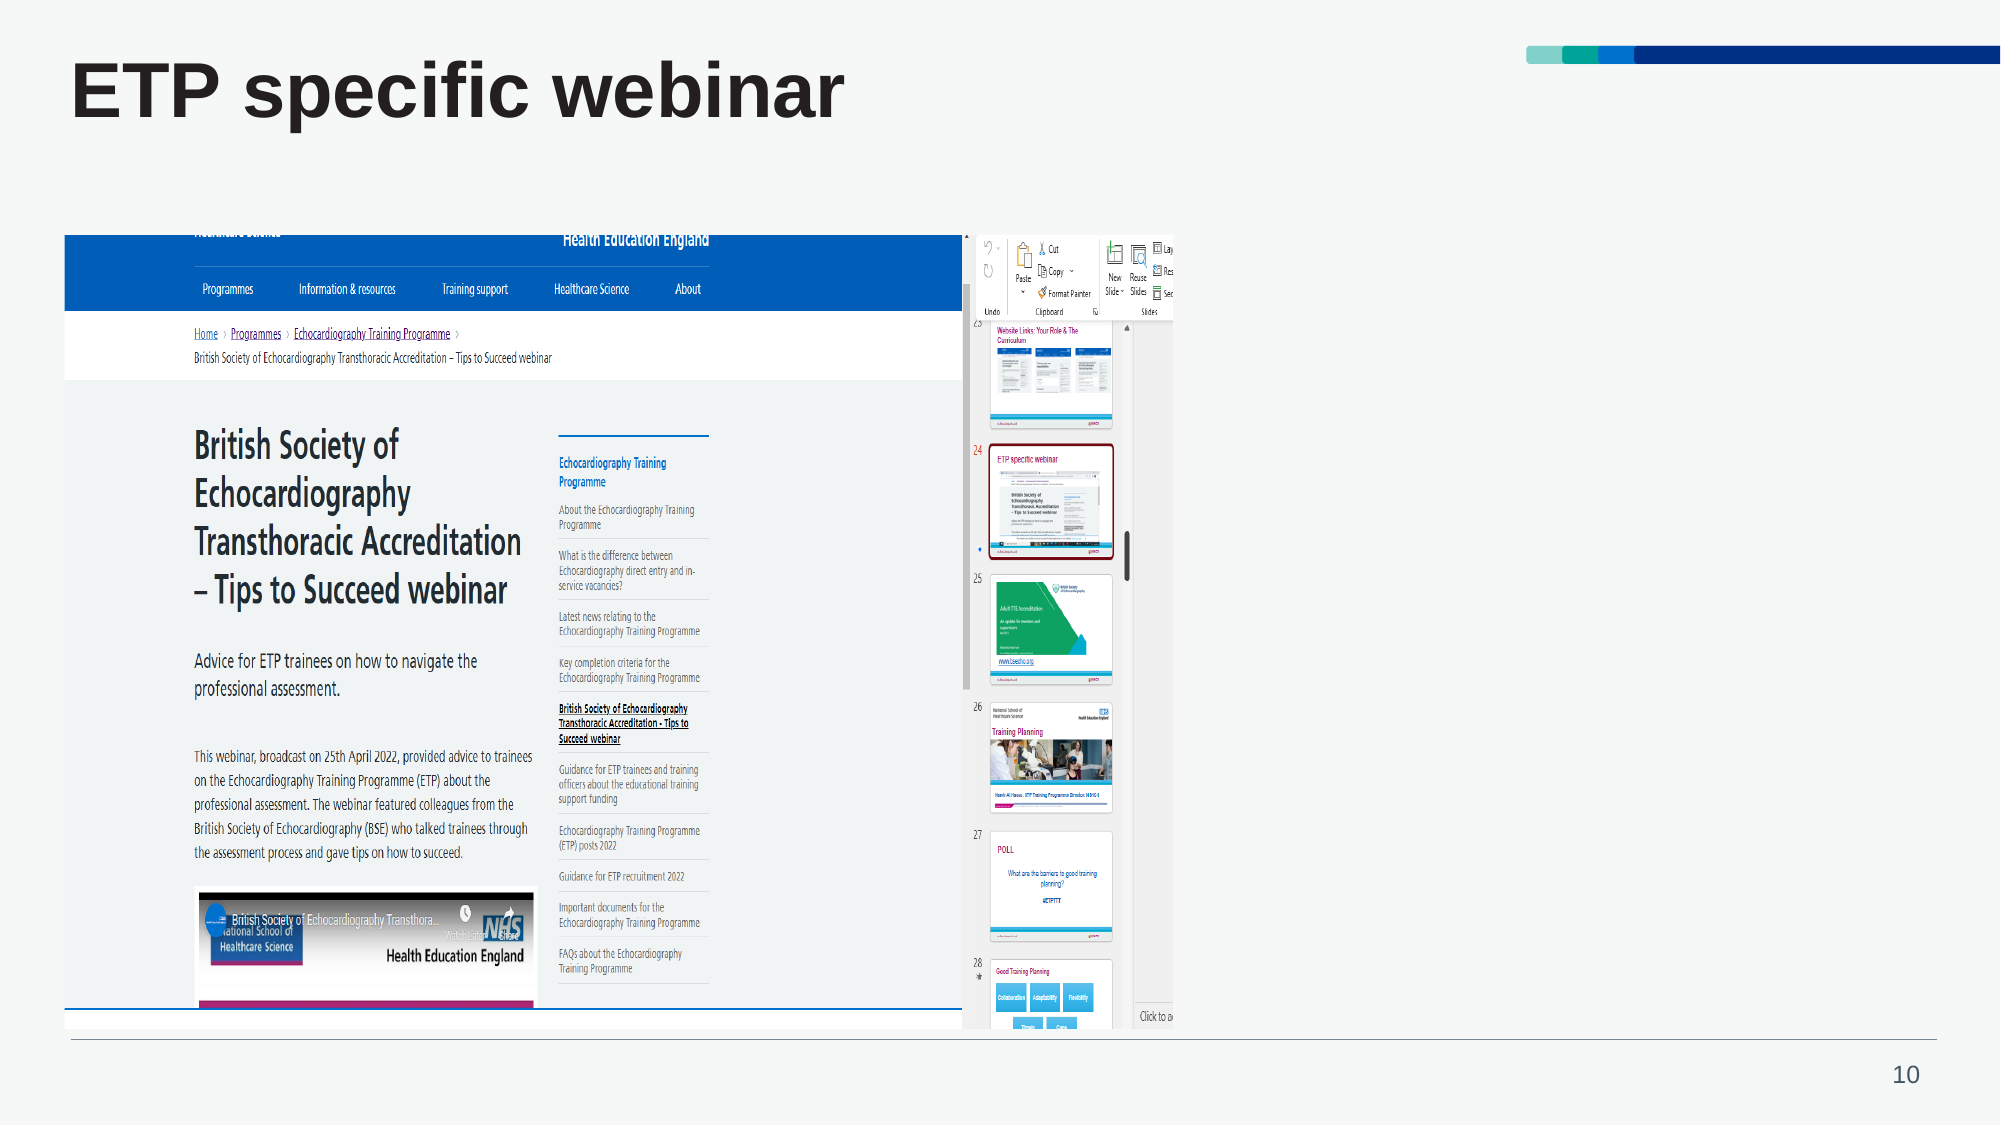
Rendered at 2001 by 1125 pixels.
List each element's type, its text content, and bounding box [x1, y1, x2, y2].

title ETP specific webinar [64, 107, 1936, 177]
picture [64, 235, 1173, 1029]
